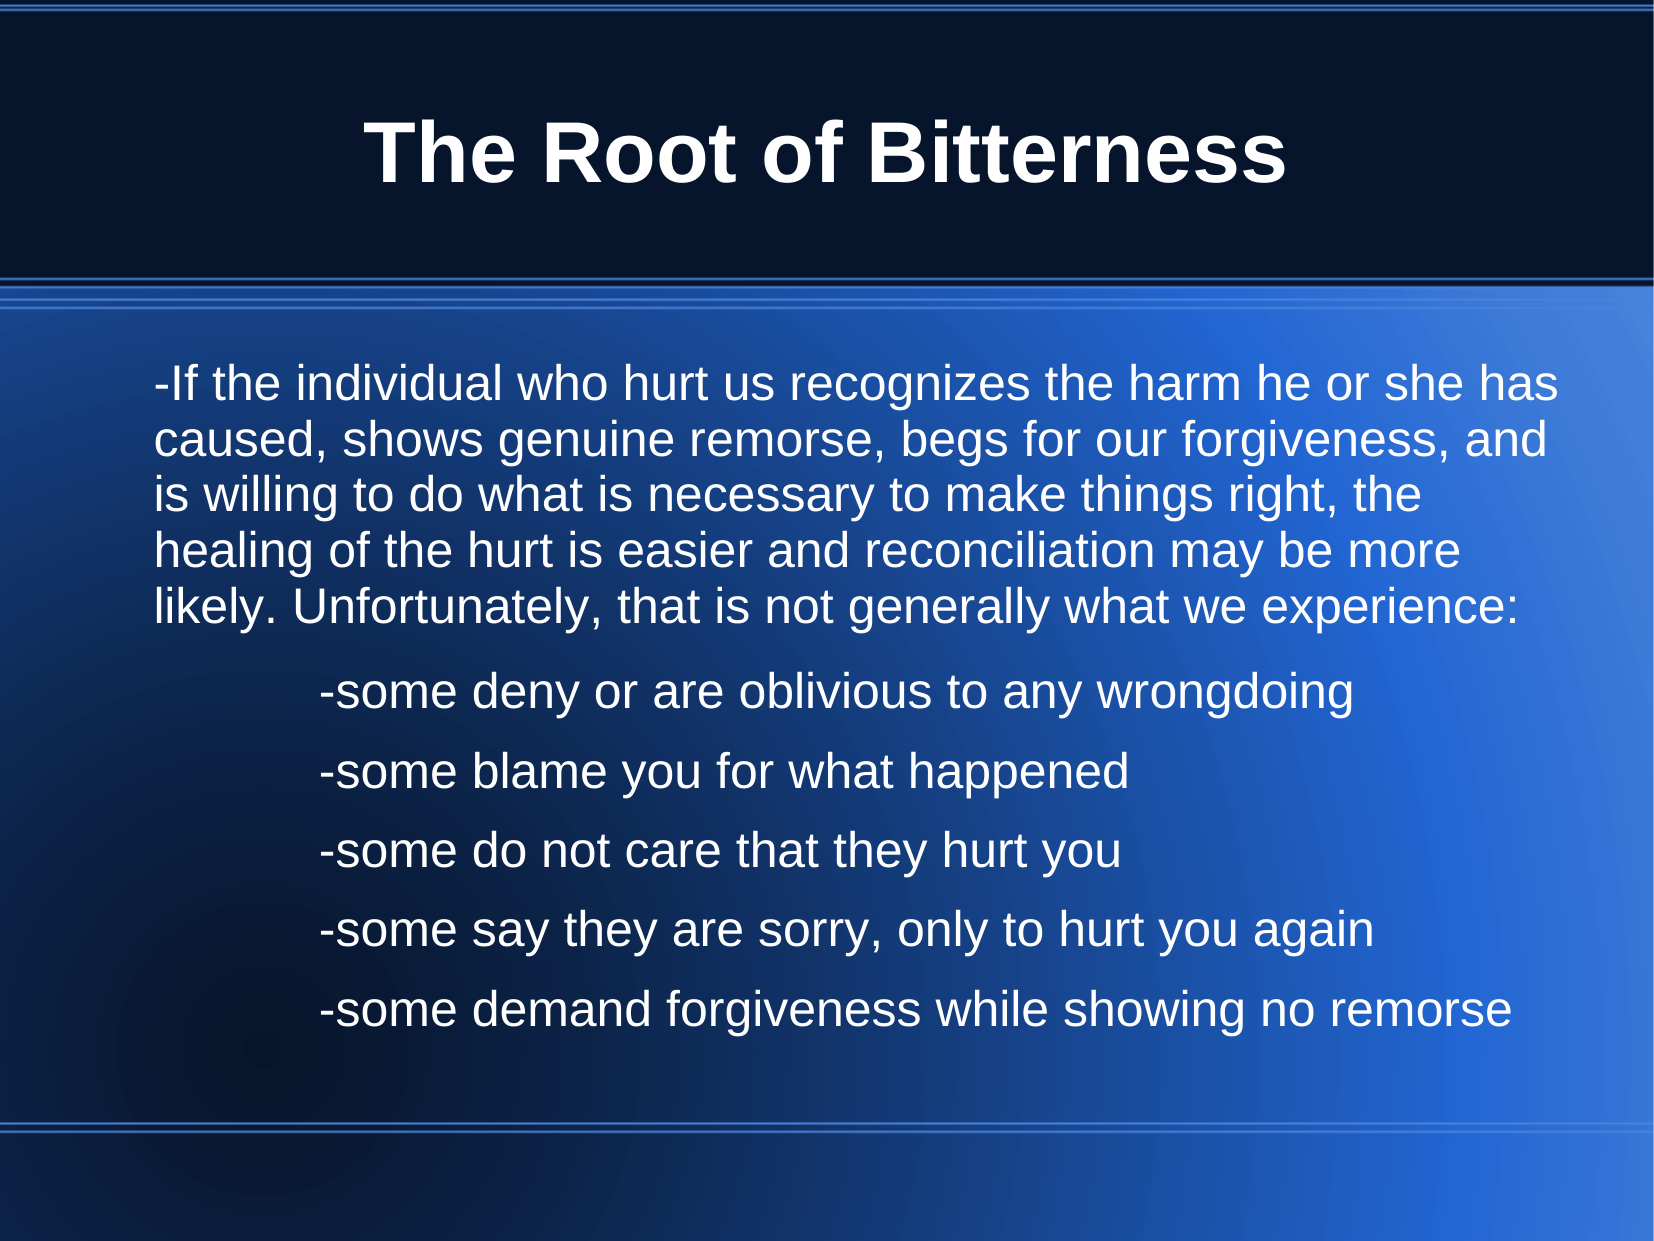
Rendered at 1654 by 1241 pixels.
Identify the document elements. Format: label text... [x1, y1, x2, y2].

picture [0, 0, 1654, 1241]
title The Root of Bitterness [82, 49, 1571, 257]
list -If the individual who hurt us recognizes the harm he or she has caused, shows genuine remorse, begs for our forgiveness, and is willing to do what is necessary to make things right, the healing of the hurt is easier and reconciliation may be more likely. Unfortunately, that is not generally what we experience: -some deny or are oblivious to any wrongdoing -some blame you for what happened -some do not care that they hurt you -some say they are sorry, only to hurt you again -some demand forgiveness while showing no remorse [82, 355, 1571, 1196]
